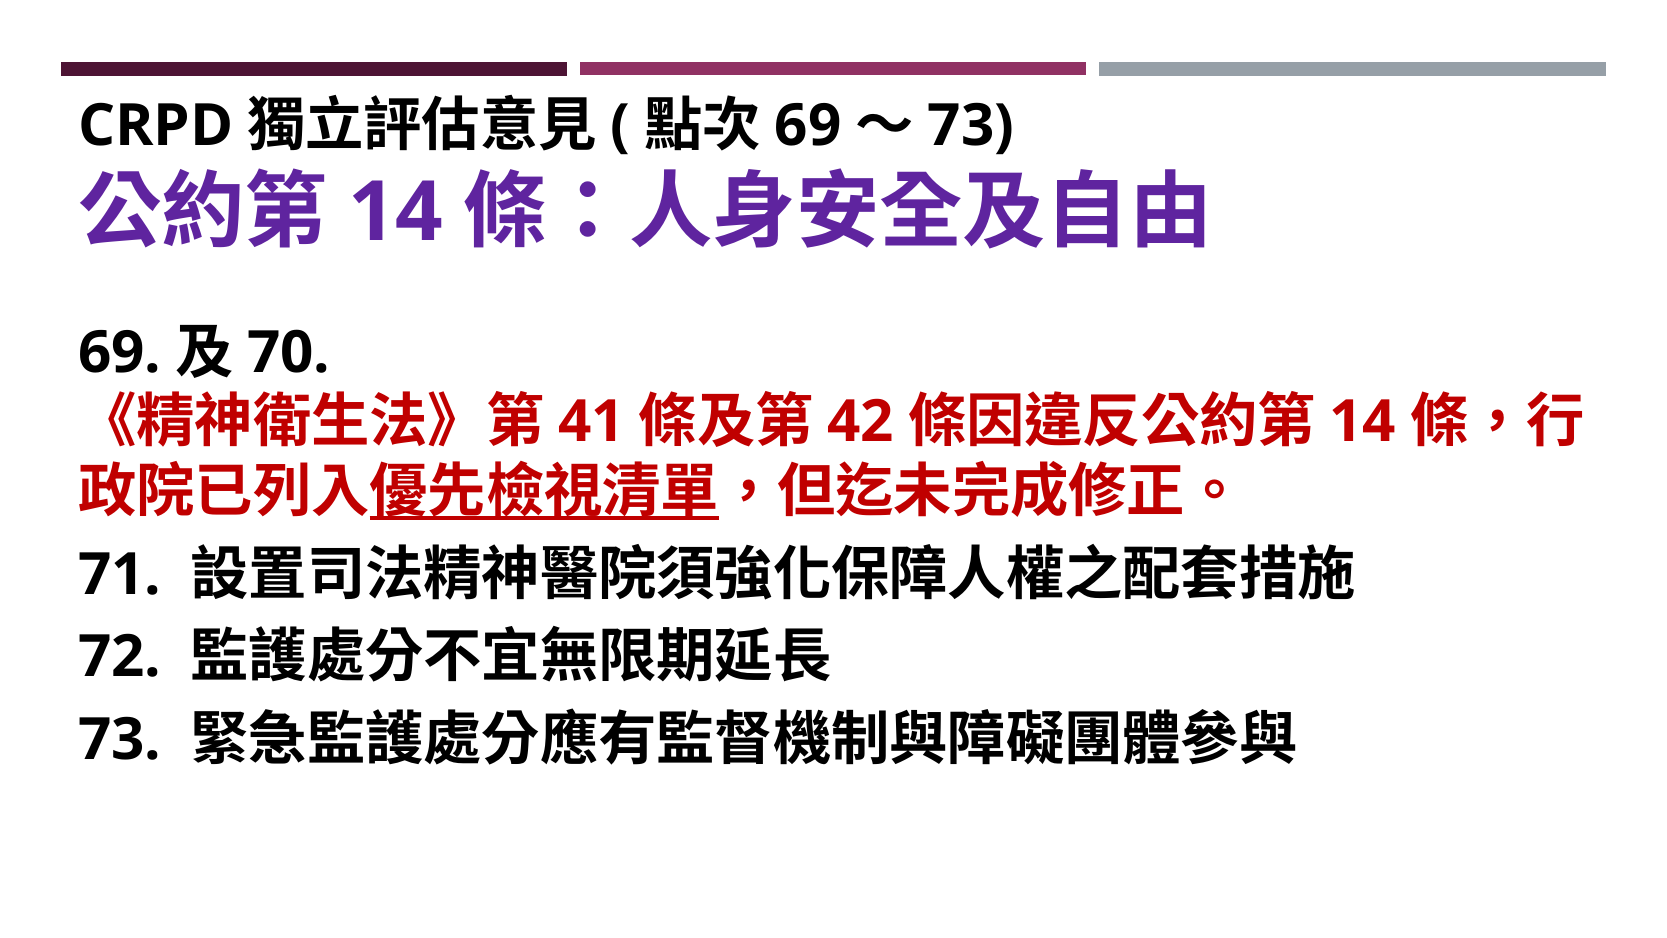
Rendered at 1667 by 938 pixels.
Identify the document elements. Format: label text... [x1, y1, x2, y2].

text_box CRPD獨立評估意見(點次69～73) 公約第14條：人身安全及自由 [63, 78, 1605, 266]
text_box 69.及70. 《精神衛生法》第41條及第42條因違反公約第14條，行政院已列入優先檢視清單，但迄未完成修正。 71. 設置司法精神醫院須強化保障人權之配套措施 72. 監護處分不宜無限期延長 73. 緊急監護處分應有監督機制與障礙團體參與 [63, 306, 1605, 822]
